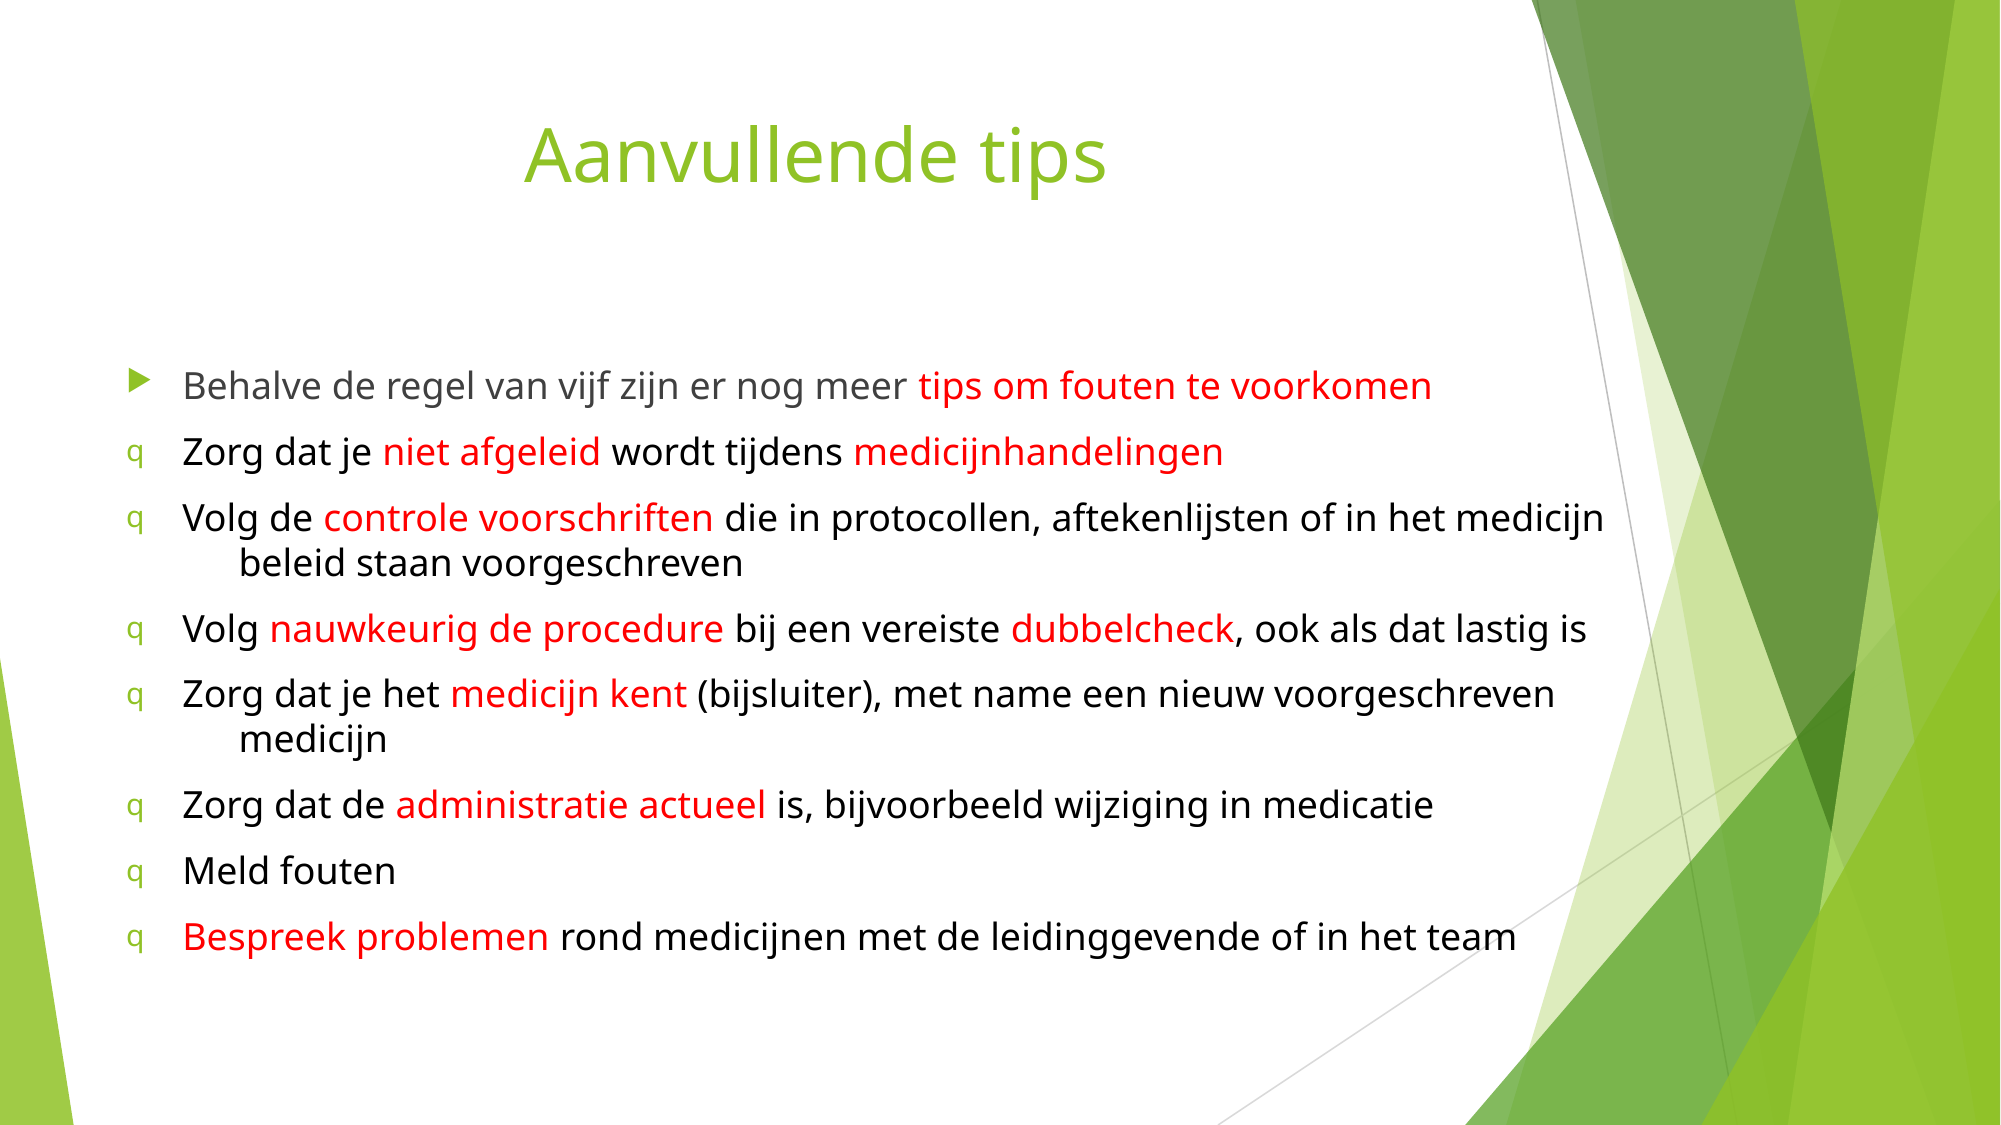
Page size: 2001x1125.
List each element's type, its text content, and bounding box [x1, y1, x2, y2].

list Behalve de regel van vijf zijn er nog meer tips om fouten te voorkomen Zorg dat je niet afgeleid wordt tijdens medicijnhandelingen Volg de controle voorschriften die in protocollen, aftekenlijsten of in het medicijn beleid staan voorgeschreven Volg nauwkeurig de procedure bij een vereiste dubbelcheck, ook als dat lastig is Zorg dat je het medicijn kent (bijsluiter), met name een nieuw voorgeschreven medicijn Zorg dat de administratie actueel is, bijvoorbeeld wijziging in medicatie Meld fouten Bespreek problemen rond medicijnen met de leidinggevende of in het team [111, 354, 1695, 992]
title Aanvullende tips [111, 99, 1522, 317]
